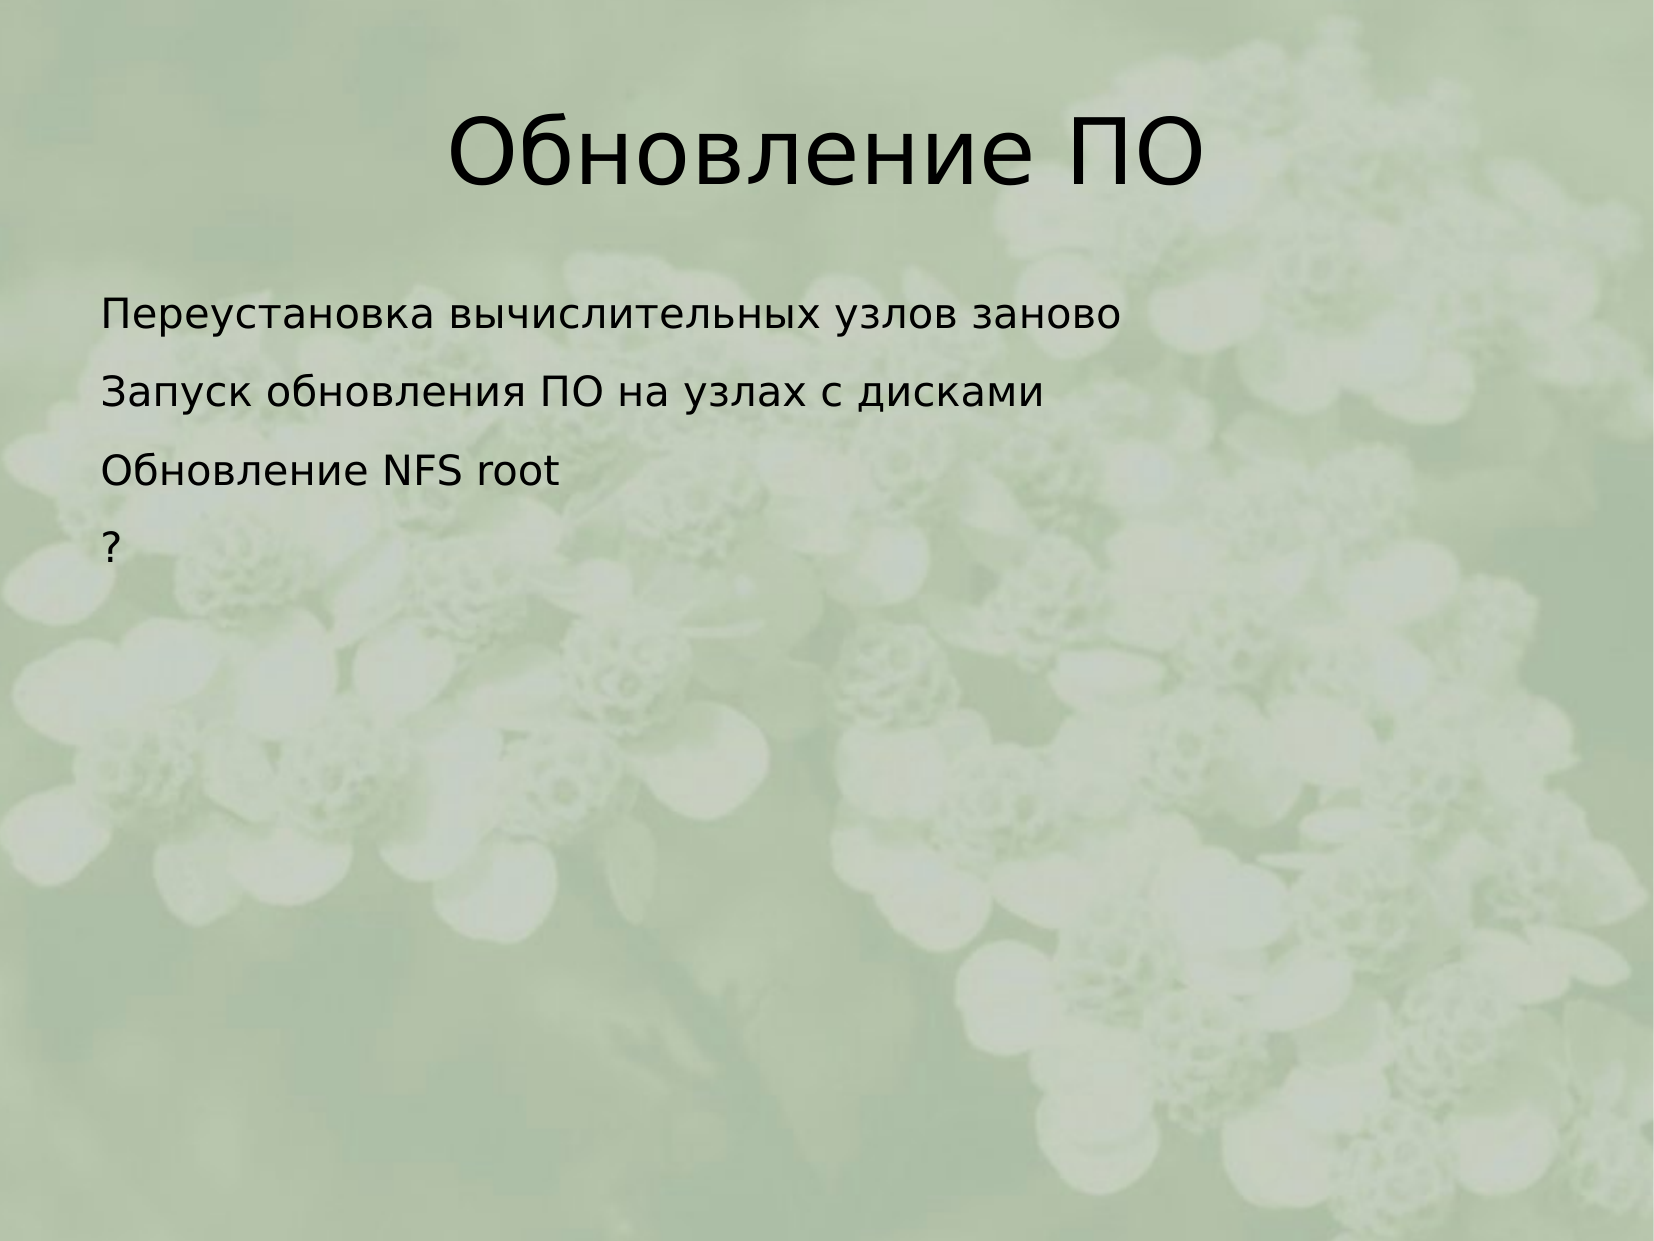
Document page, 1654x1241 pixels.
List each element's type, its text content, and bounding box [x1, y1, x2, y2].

title Обновление ПО [82, 49, 1571, 257]
picture [0, 0, 1654, 1241]
list Переустановка вычислительных узлов заново Запуск обновления ПО на узлах с дисками Обновление NFS root ? [82, 290, 1571, 1094]
